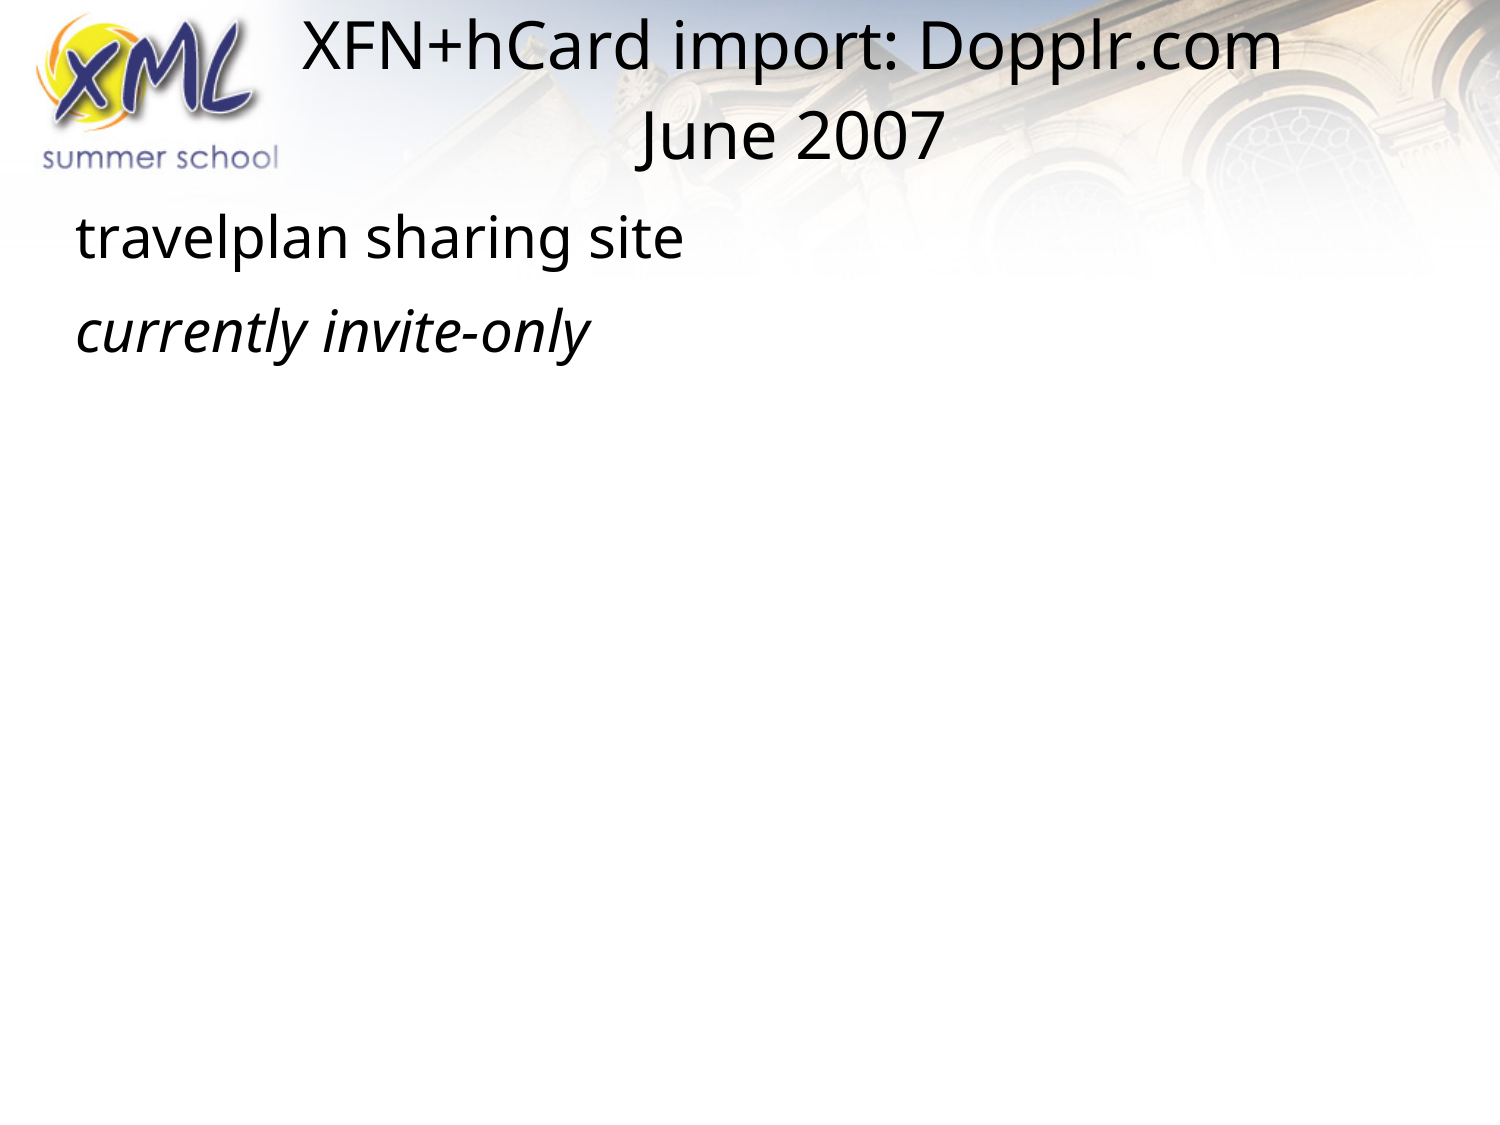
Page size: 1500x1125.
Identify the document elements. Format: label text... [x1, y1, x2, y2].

list travelplan sharing site currently invite-only [75, 195, 1426, 991]
picture [0, 0, 1500, 1125]
title XFN+hCard import: Dopplr.com June 2007 [281, 8, 1306, 170]
